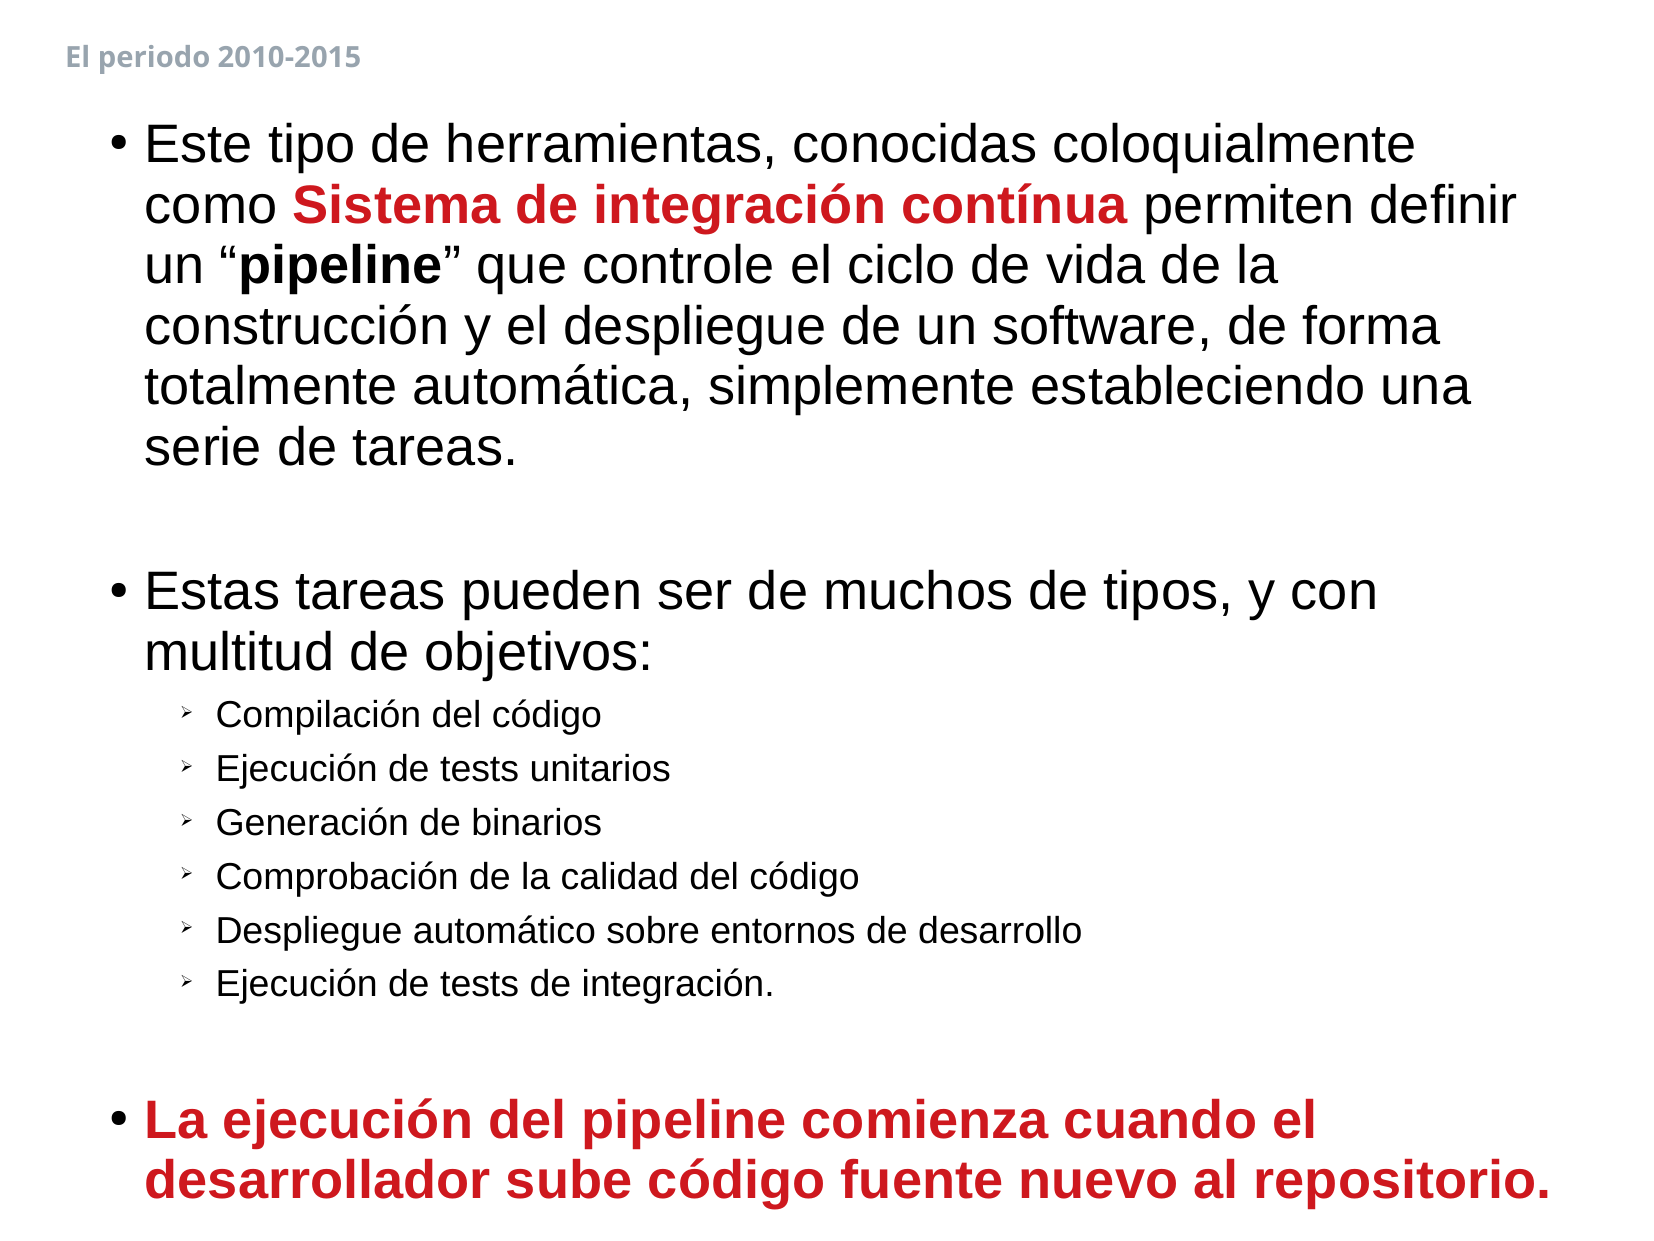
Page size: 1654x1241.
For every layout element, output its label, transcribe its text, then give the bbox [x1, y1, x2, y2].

text_box Este tipo de herramientas, conocidas coloquialmente como Sistema de integración contínua permiten definir un “pipeline” que controle el ciclo de vida de la construcción y el despliegue de un software, de forma totalmente automática, simplemente estableciendo una serie de tareas. Estas tareas pueden ser de muchos de tipos, y con multitud de objetivos: Compilación del código Ejecución de tests unitarios Generación de binarios Comprobación de la calidad del código Despliegue automático sobre entornos de desarrollo Ejecución de tests de integración. La ejecución del pipeline comienza cuando el desarrollador sube código fuente nuevo al repositorio. [94, 106, 1571, 1241]
text_box El periodo 2010-2015 [64, 38, 733, 74]
